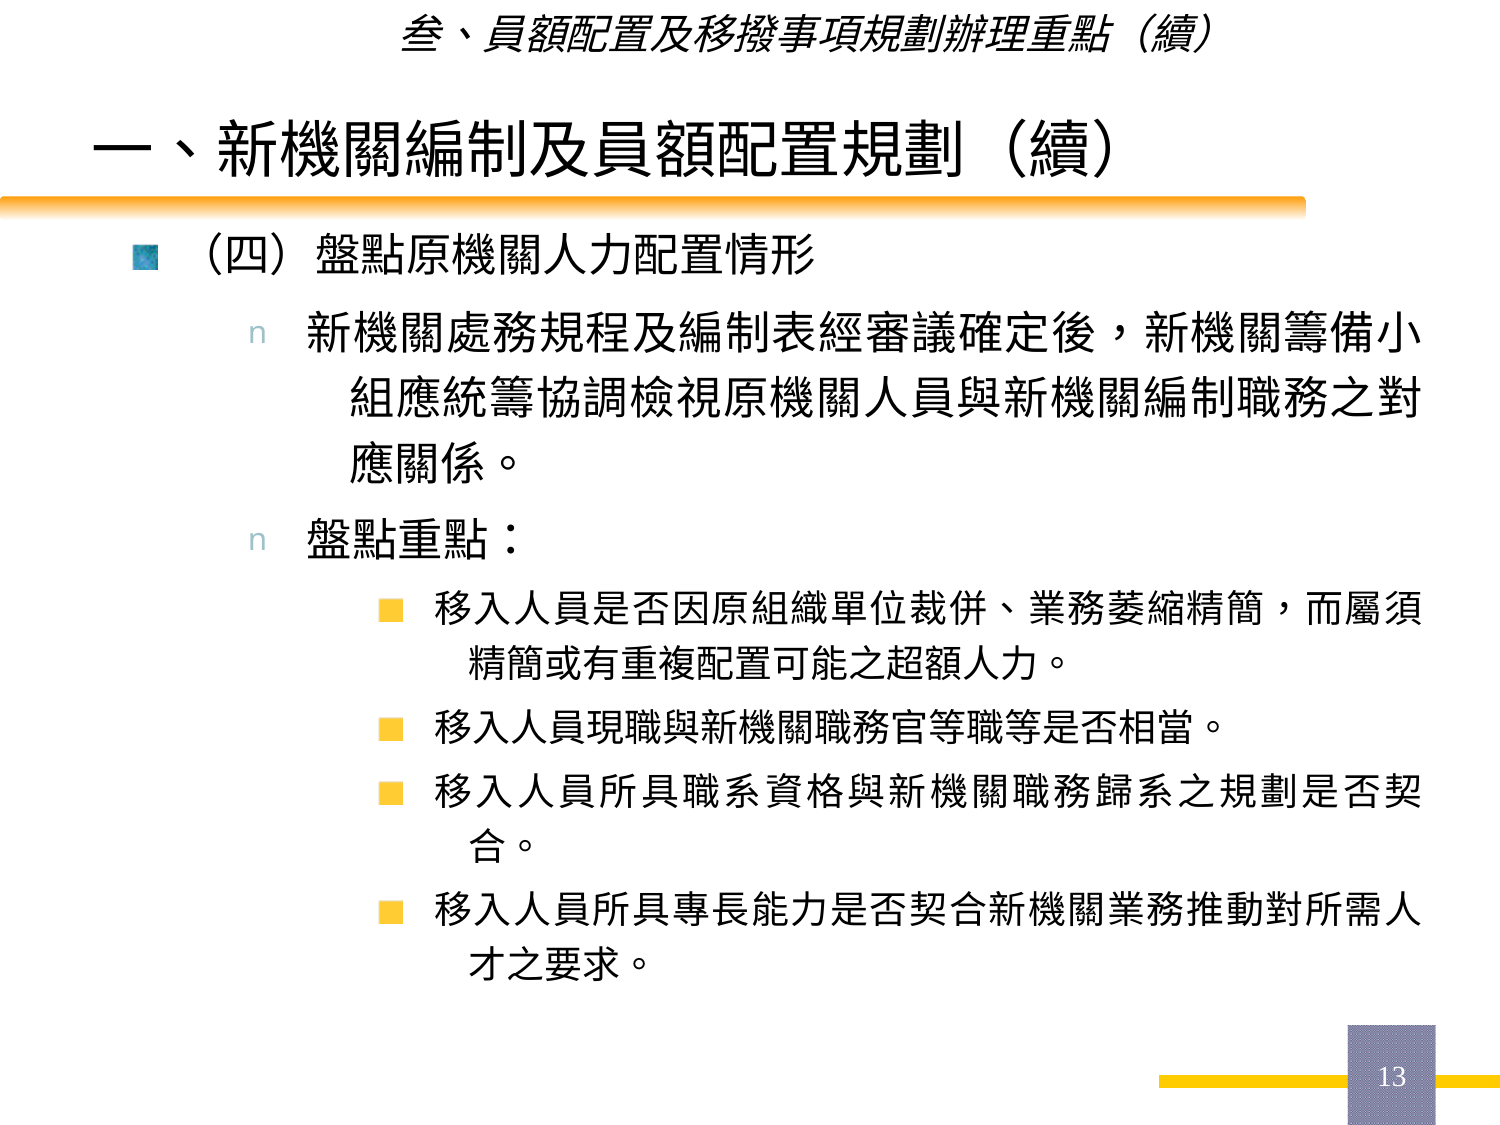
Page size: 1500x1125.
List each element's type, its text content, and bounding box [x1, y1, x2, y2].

text_box 叁、員額配置及移撥事項規劃辦理重點（續） [383, 0, 1500, 66]
text_box [1347, 1025, 1436, 1125]
list （四）盤點原機關人力配置情形 新機關處務規程及編制表經審議確定後，新機關籌備小組應統籌協調檢視原機關人員與新機關編制職務之對應關係。 盤點重點： 移入人員是否因原組織單位裁併、業務萎縮精簡，而屬須精簡或有重複配置可能之超額人力。 移入人員現職與新機關職務官等職等是否相當。 移入人員所具職系資格與新機關職務歸系之規劃是否契合。 移入人員所具專長能力是否契合新機關業務推動對所需人才之要求。 [112, 224, 1438, 1000]
title 一、新機關編制及員額配置規劃（續） [76, 54, 1424, 193]
